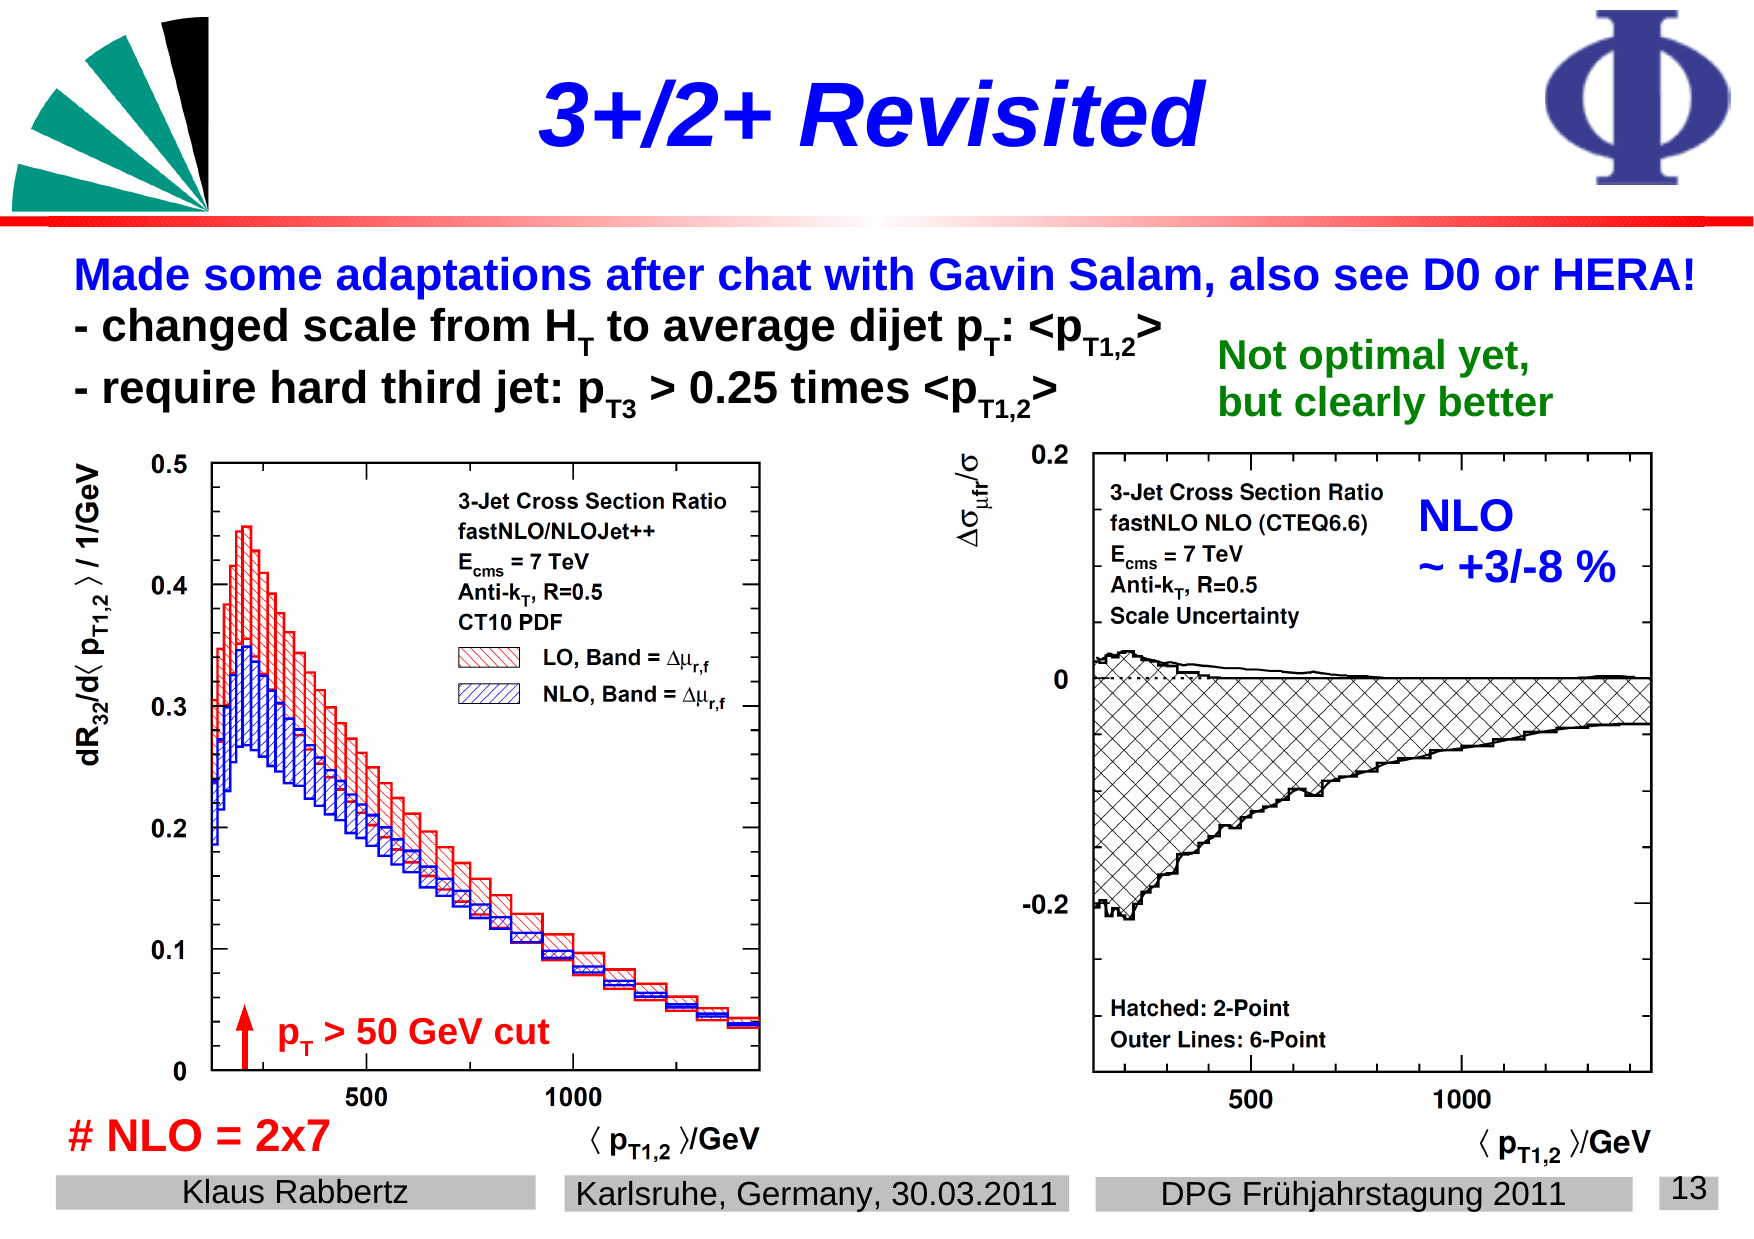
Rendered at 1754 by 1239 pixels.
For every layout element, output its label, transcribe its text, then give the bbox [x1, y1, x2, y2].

text_box NLO ~ +3/-8 % [1406, 484, 1628, 599]
picture [1545, 10, 1731, 185]
text_box Made some adaptations after chat with Gavin Salam, also see D0 or HERA! - changed scale from HT to average dijet pT: <pT1,2> - require hard third jet: pT3 > 0.25 times <pT1,2> [61, 242, 1722, 431]
picture [950, 440, 1657, 1168]
title 3+/2+ Revisited [220, 22, 1525, 207]
text_box pT > 50 GeV cut [265, 1004, 562, 1068]
picture [12, 17, 209, 214]
text_box # NLO = 2x7 [56, 1104, 344, 1168]
text_box Not optimal yet, but clearly better [1205, 326, 1565, 432]
picture [64, 443, 788, 1162]
